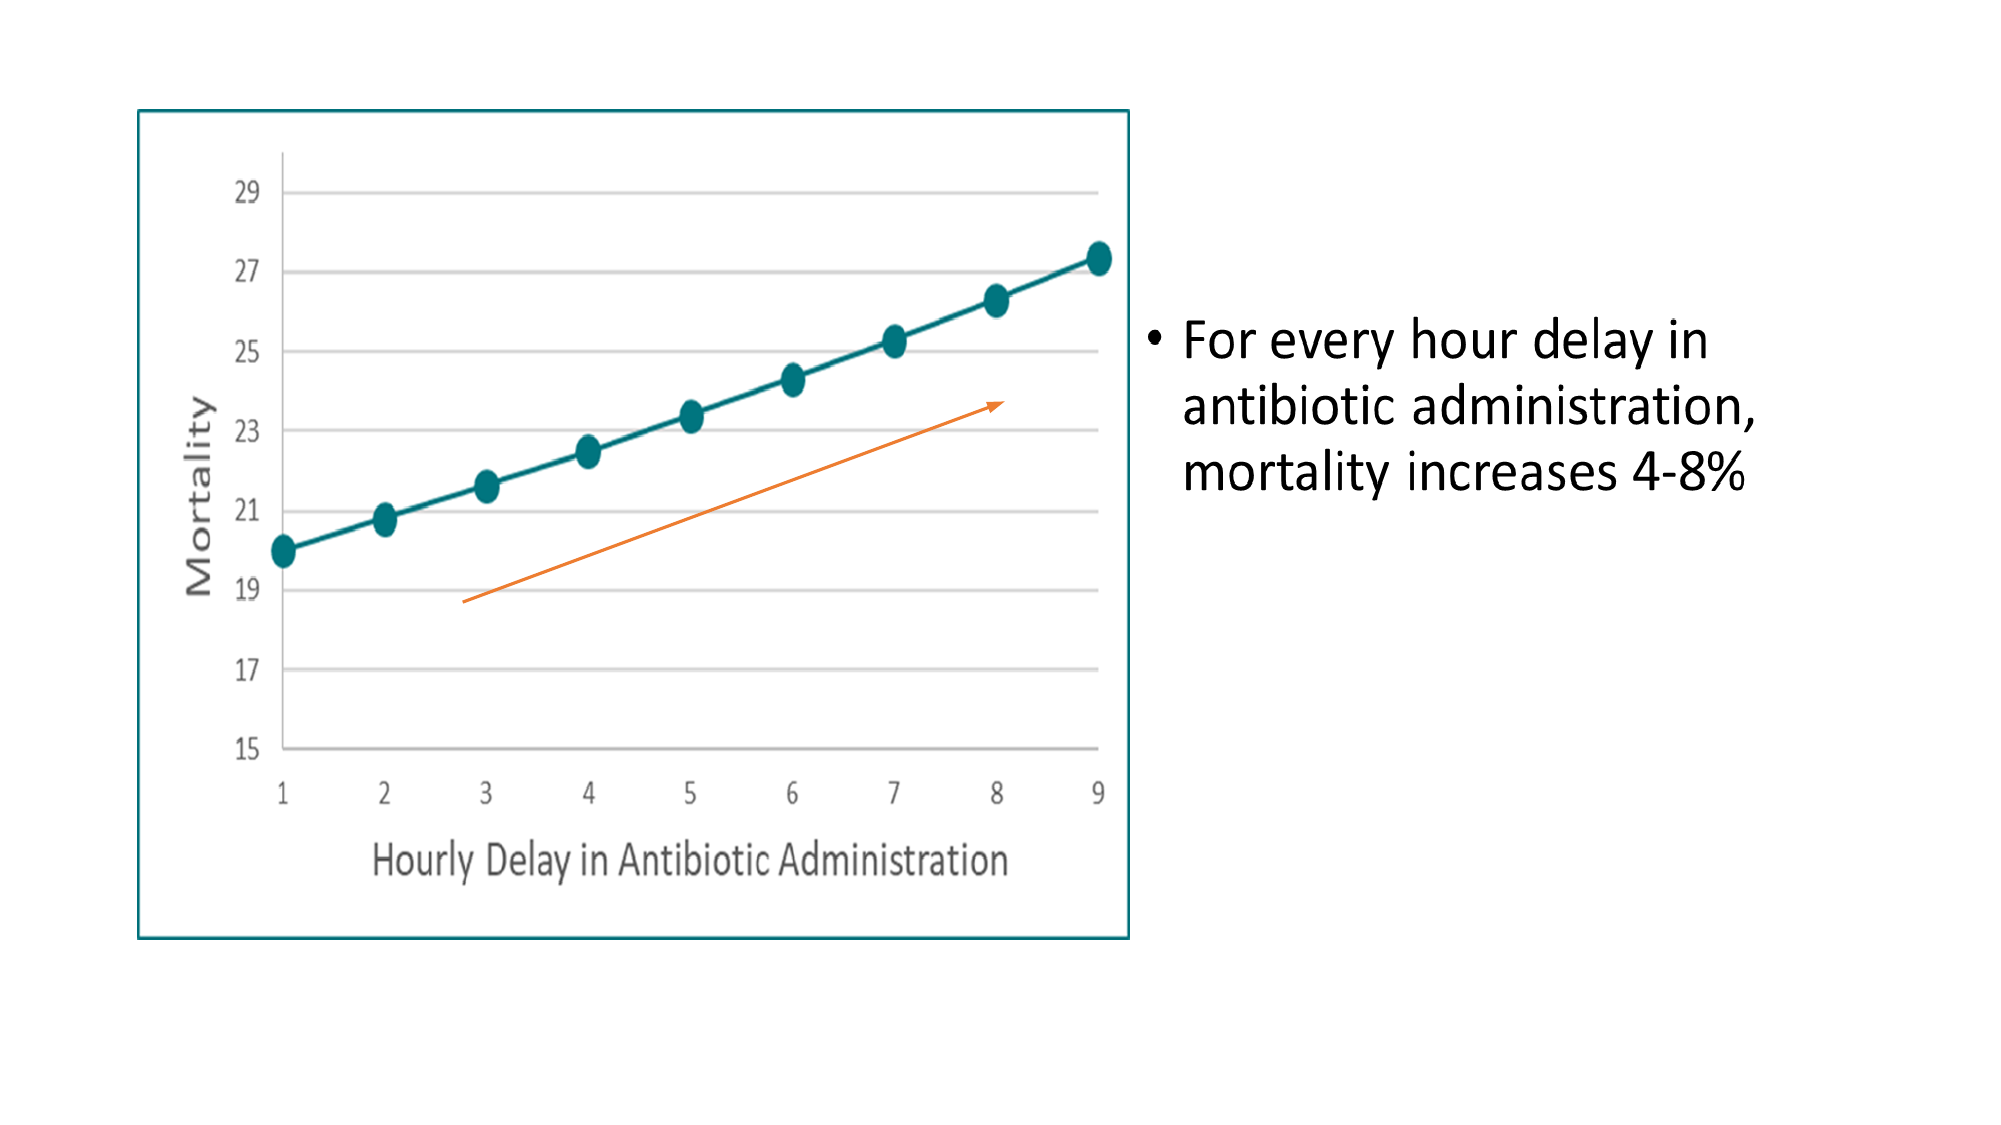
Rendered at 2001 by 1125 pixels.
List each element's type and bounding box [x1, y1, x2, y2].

picture [137, 109, 1815, 1046]
